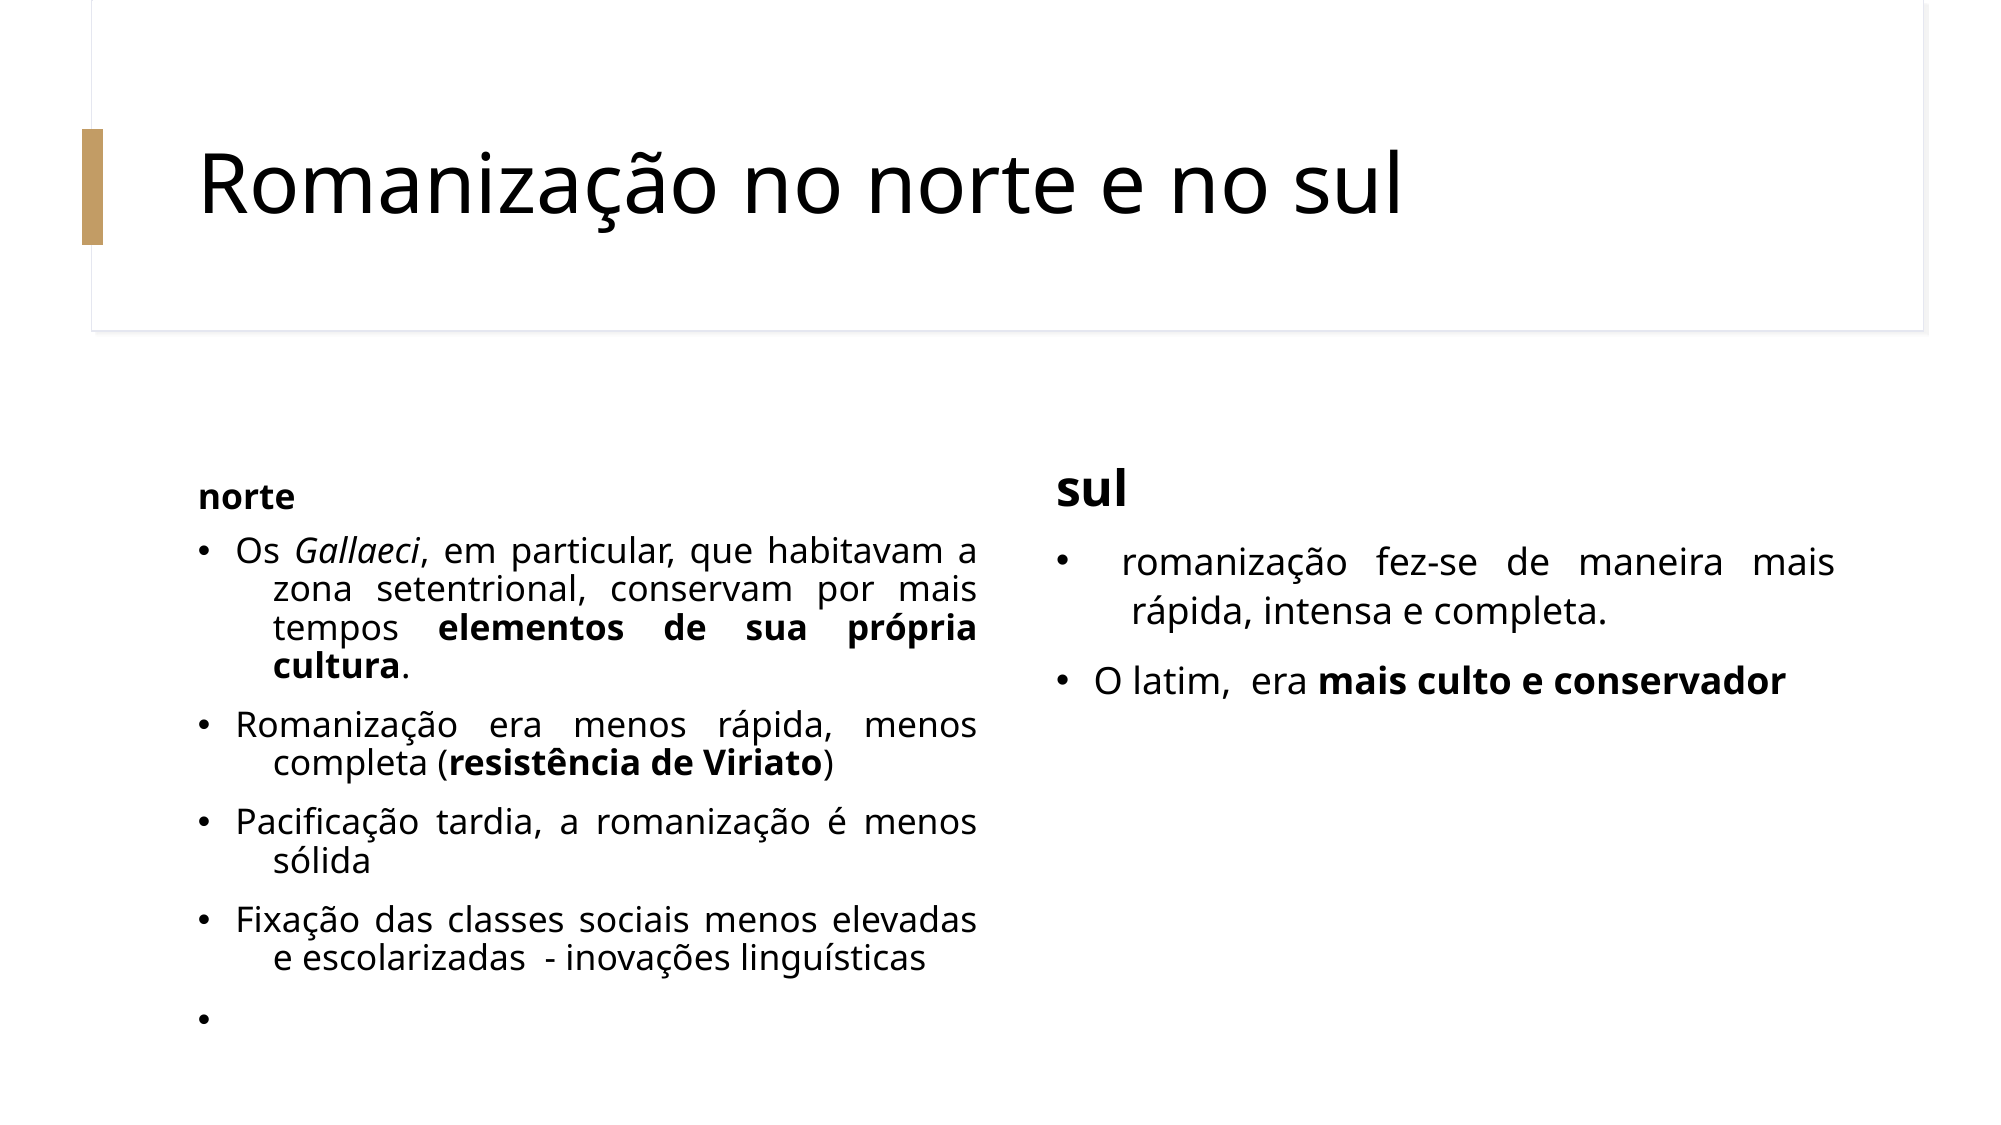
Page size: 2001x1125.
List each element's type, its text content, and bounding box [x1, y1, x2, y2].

title Romanização no norte e no sul [183, 90, 1852, 284]
list romanização fez-se de maneira mais rápida, intensa e completa. O latim, era mais culto e conservador [1041, 525, 1852, 1013]
list Os Gallaeci, em particular, que habitavam a zona setentrional, conservam por mais tempos elementos de sua própria cultura. Romanização era menos rápida, menos completa (resistência de Viriato) Pacificação tardia, a romanização é menos sólida Fixação das classes sociais menos elevadas e escolarizadas - inovações linguísticas [183, 525, 994, 1013]
list norte [183, 389, 994, 525]
list sul [1041, 389, 1852, 525]
